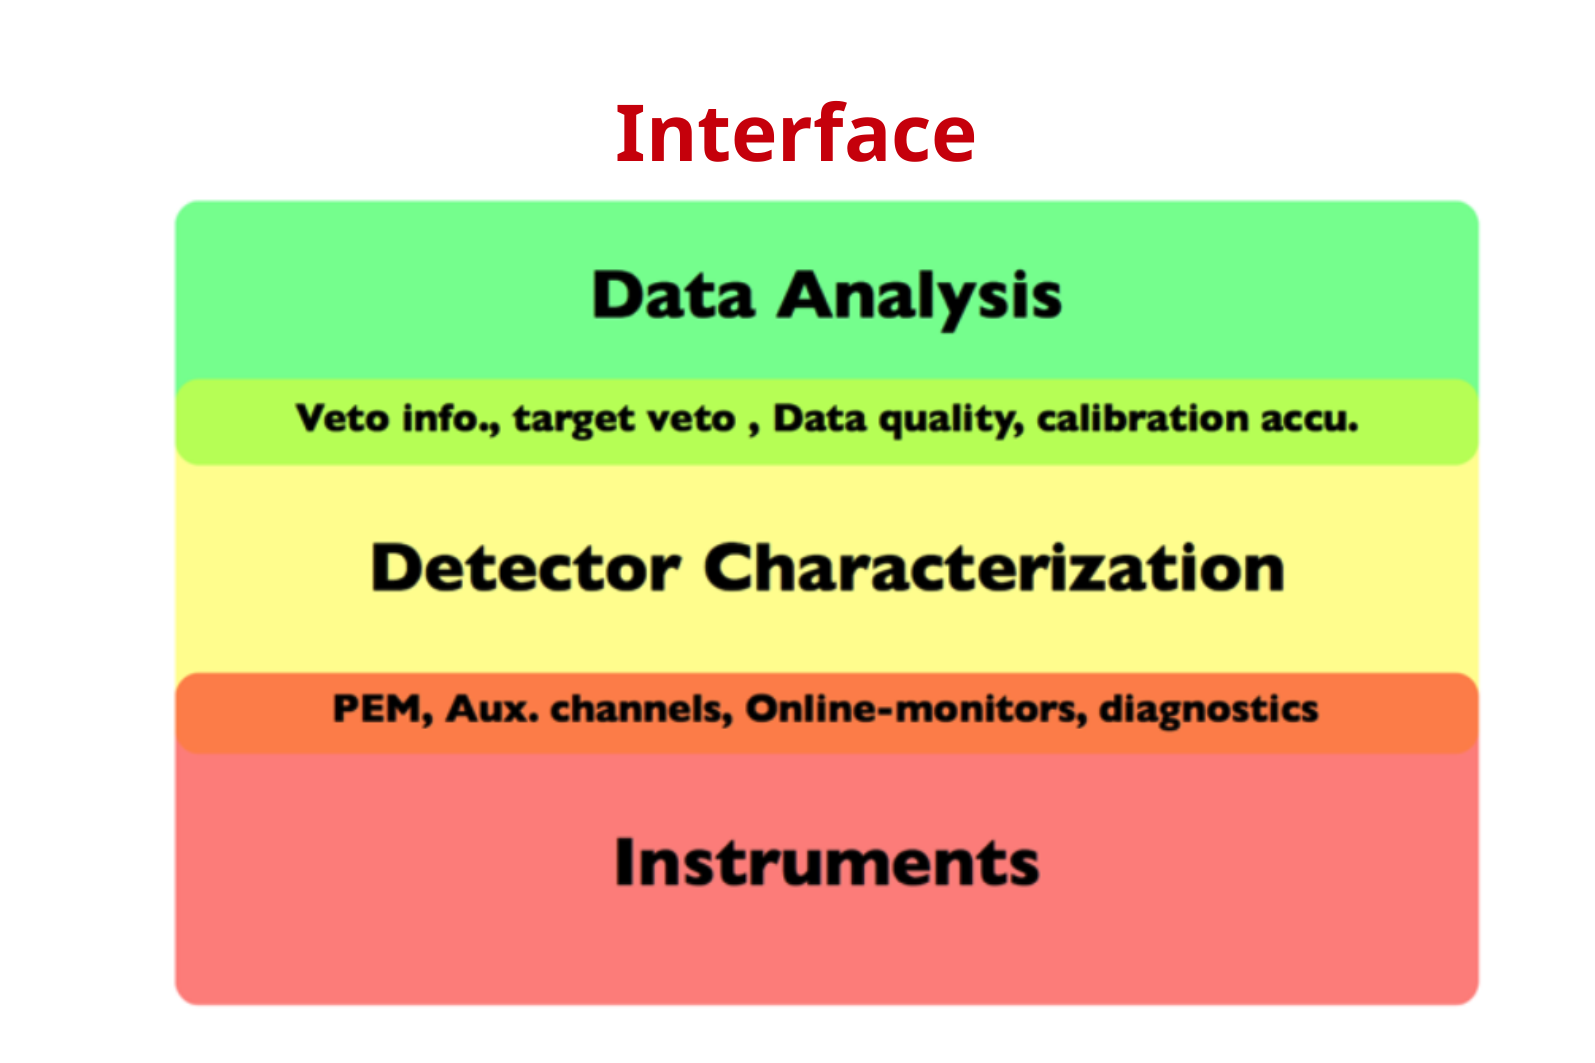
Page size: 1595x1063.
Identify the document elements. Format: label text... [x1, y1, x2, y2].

picture [147, 184, 1506, 1034]
title Interface [79, 42, 1515, 220]
